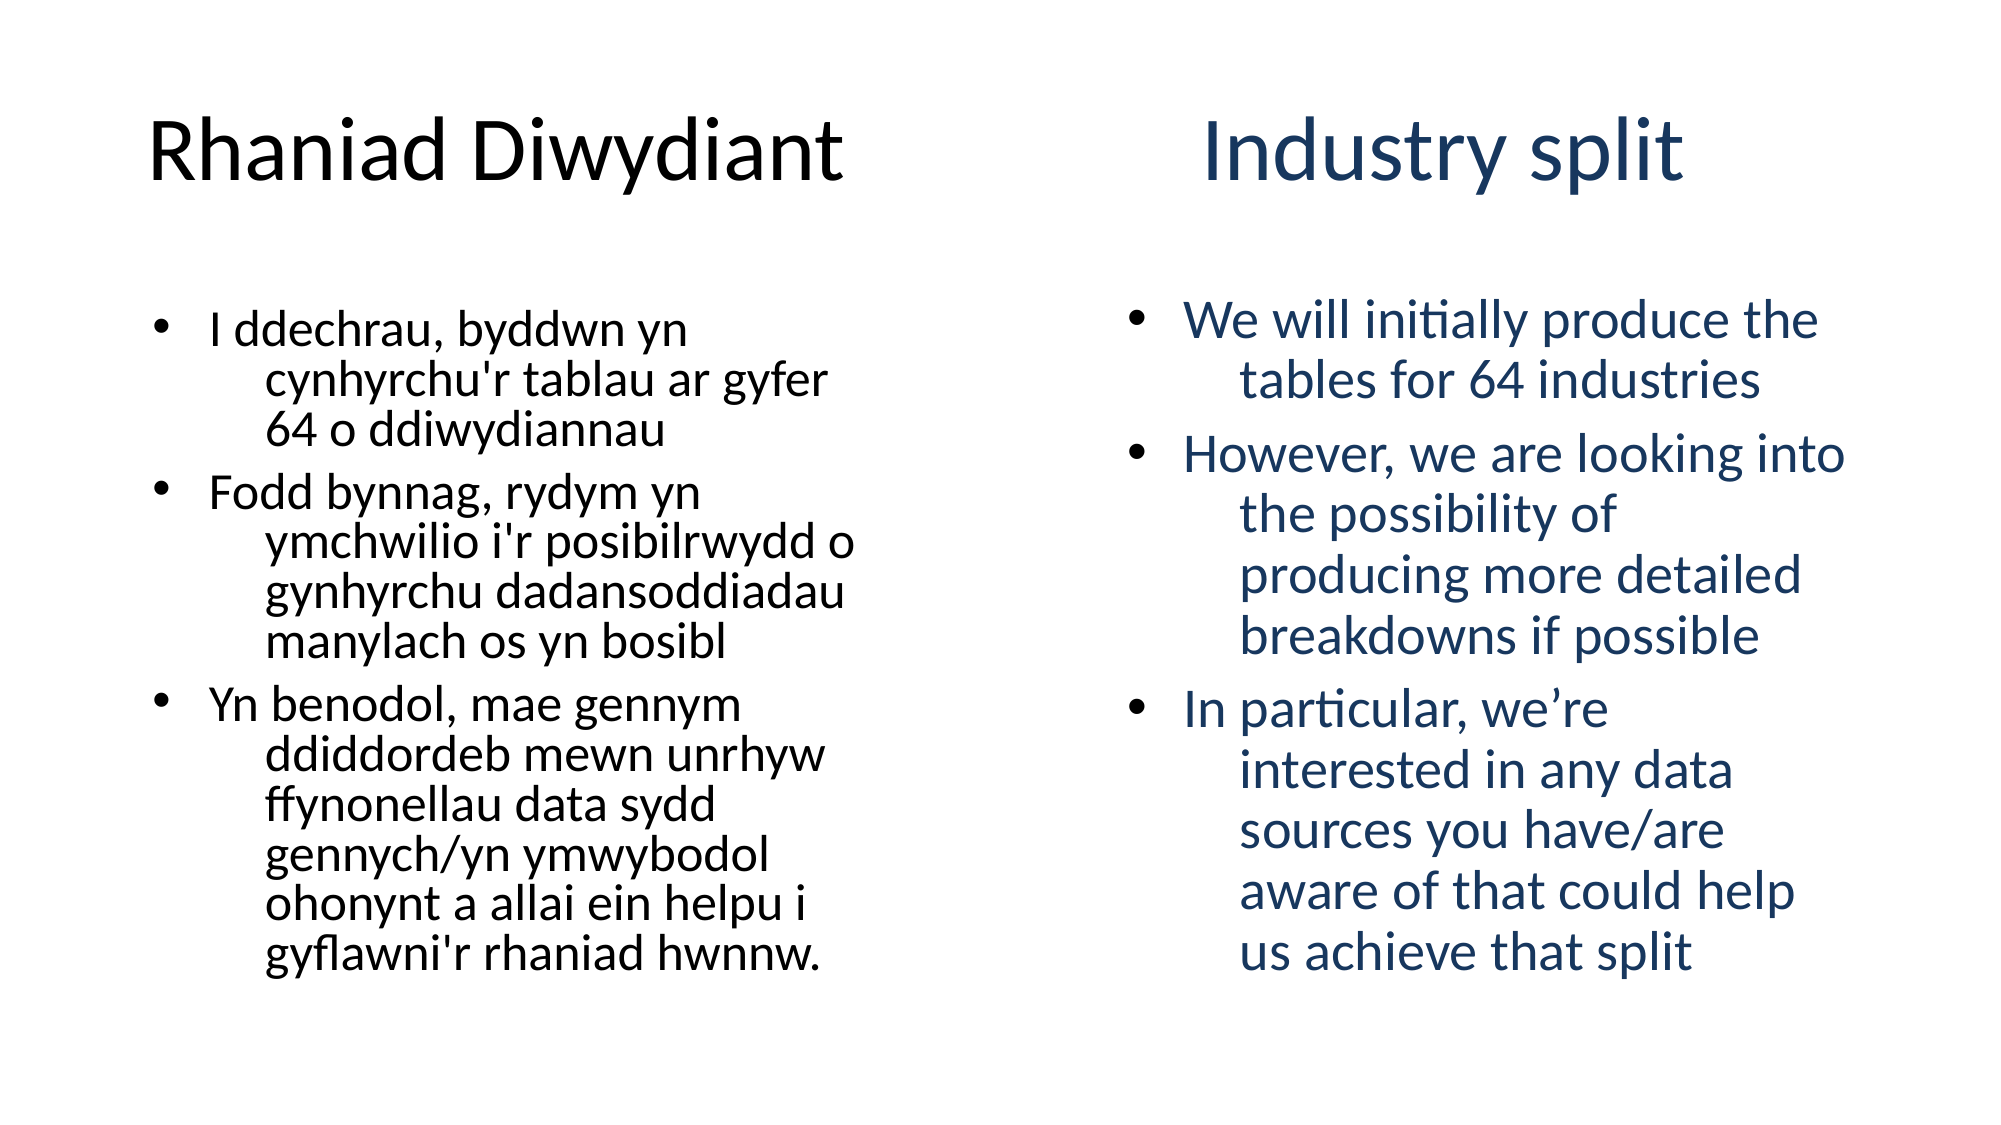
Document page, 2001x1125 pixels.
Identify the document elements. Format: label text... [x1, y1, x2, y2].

title Industry split [1106, 49, 1782, 238]
list I ddechrau, byddwn yn cynhyrchu'r tablau ar gyfer 64 o ddiwydiannau Fodd bynnag, rydym yn ymchwilio i'r posibilrwydd o gynhyrchu dadansoddiadau manylach os yn bosibl Yn benodol, mae gennym ddiddordeb mewn unrhyw ffynonellau data sydd gennych/yn ymwybodol ohonynt a allai ein helpu i gyflawni'r rhaniad hwnnw. [137, 299, 888, 1014]
text_box Rhaniad Diwydiant [99, 49, 894, 238]
text_box We will initially produce the tables for 64 industries However, we are looking into the possibility of producing more detailed breakdowns if possible In particular, we’re interested in any data sources you have/are aware of that could help us achieve that split [1112, 282, 1863, 997]
